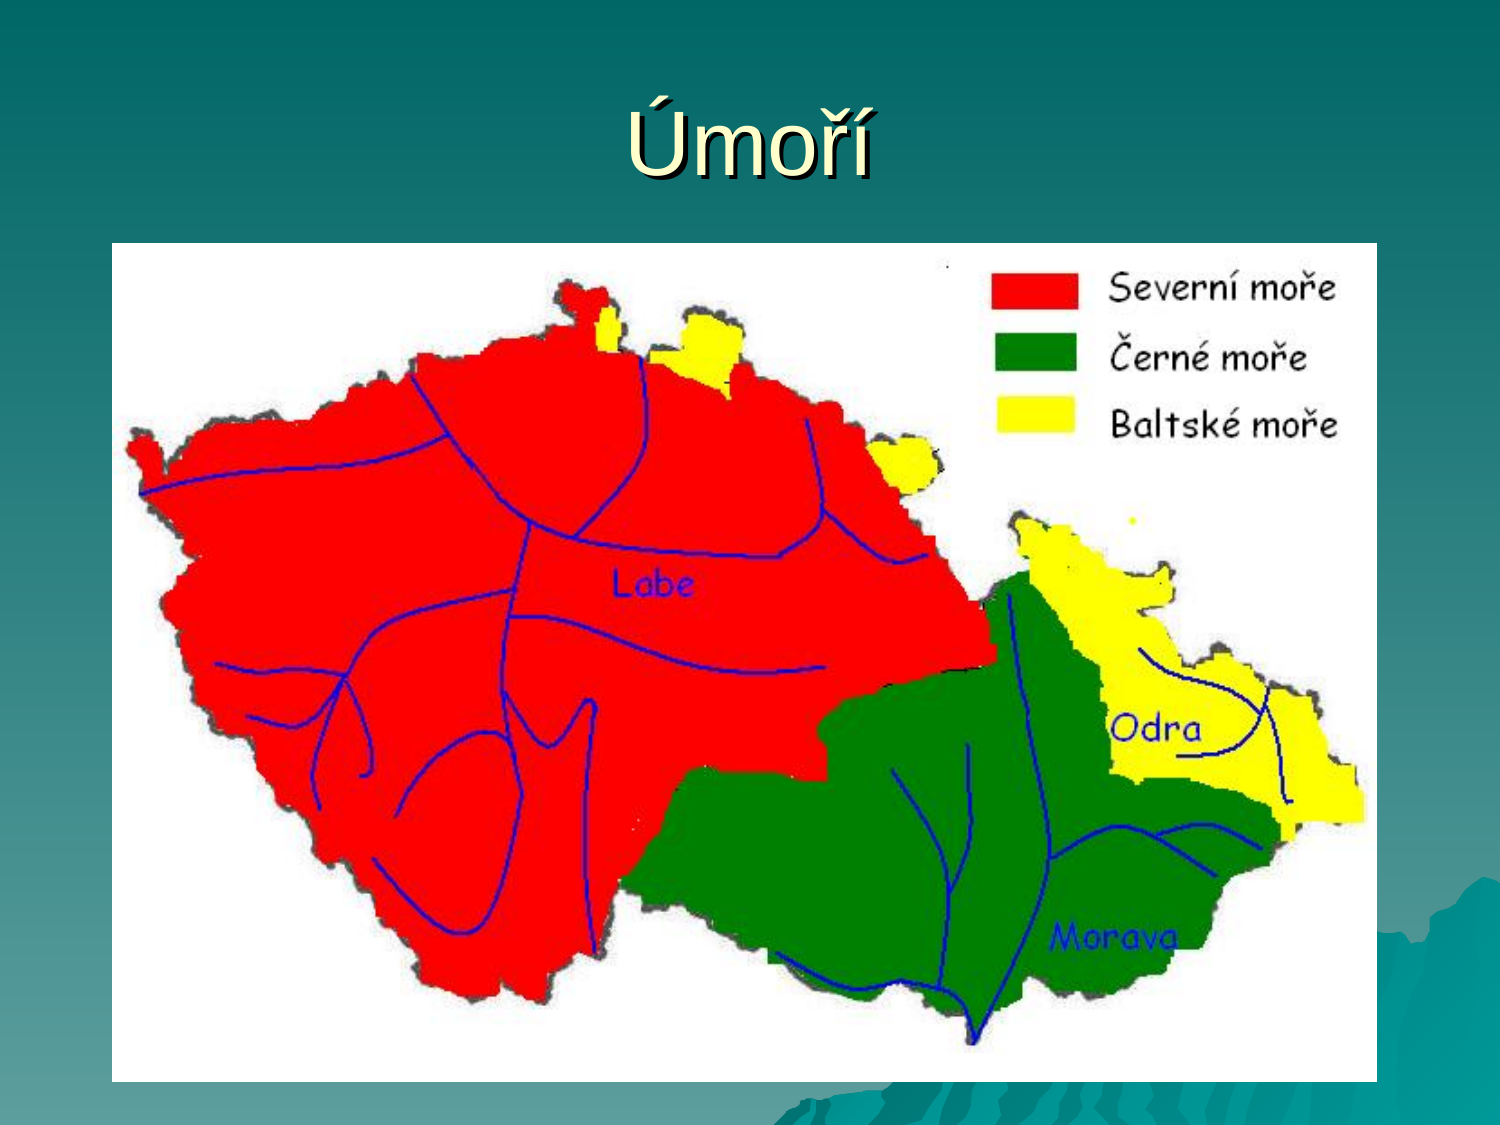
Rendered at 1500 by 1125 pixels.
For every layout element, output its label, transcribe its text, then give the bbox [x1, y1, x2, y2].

title Úmoří [75, 45, 1426, 233]
picture [112, 243, 1377, 1082]
